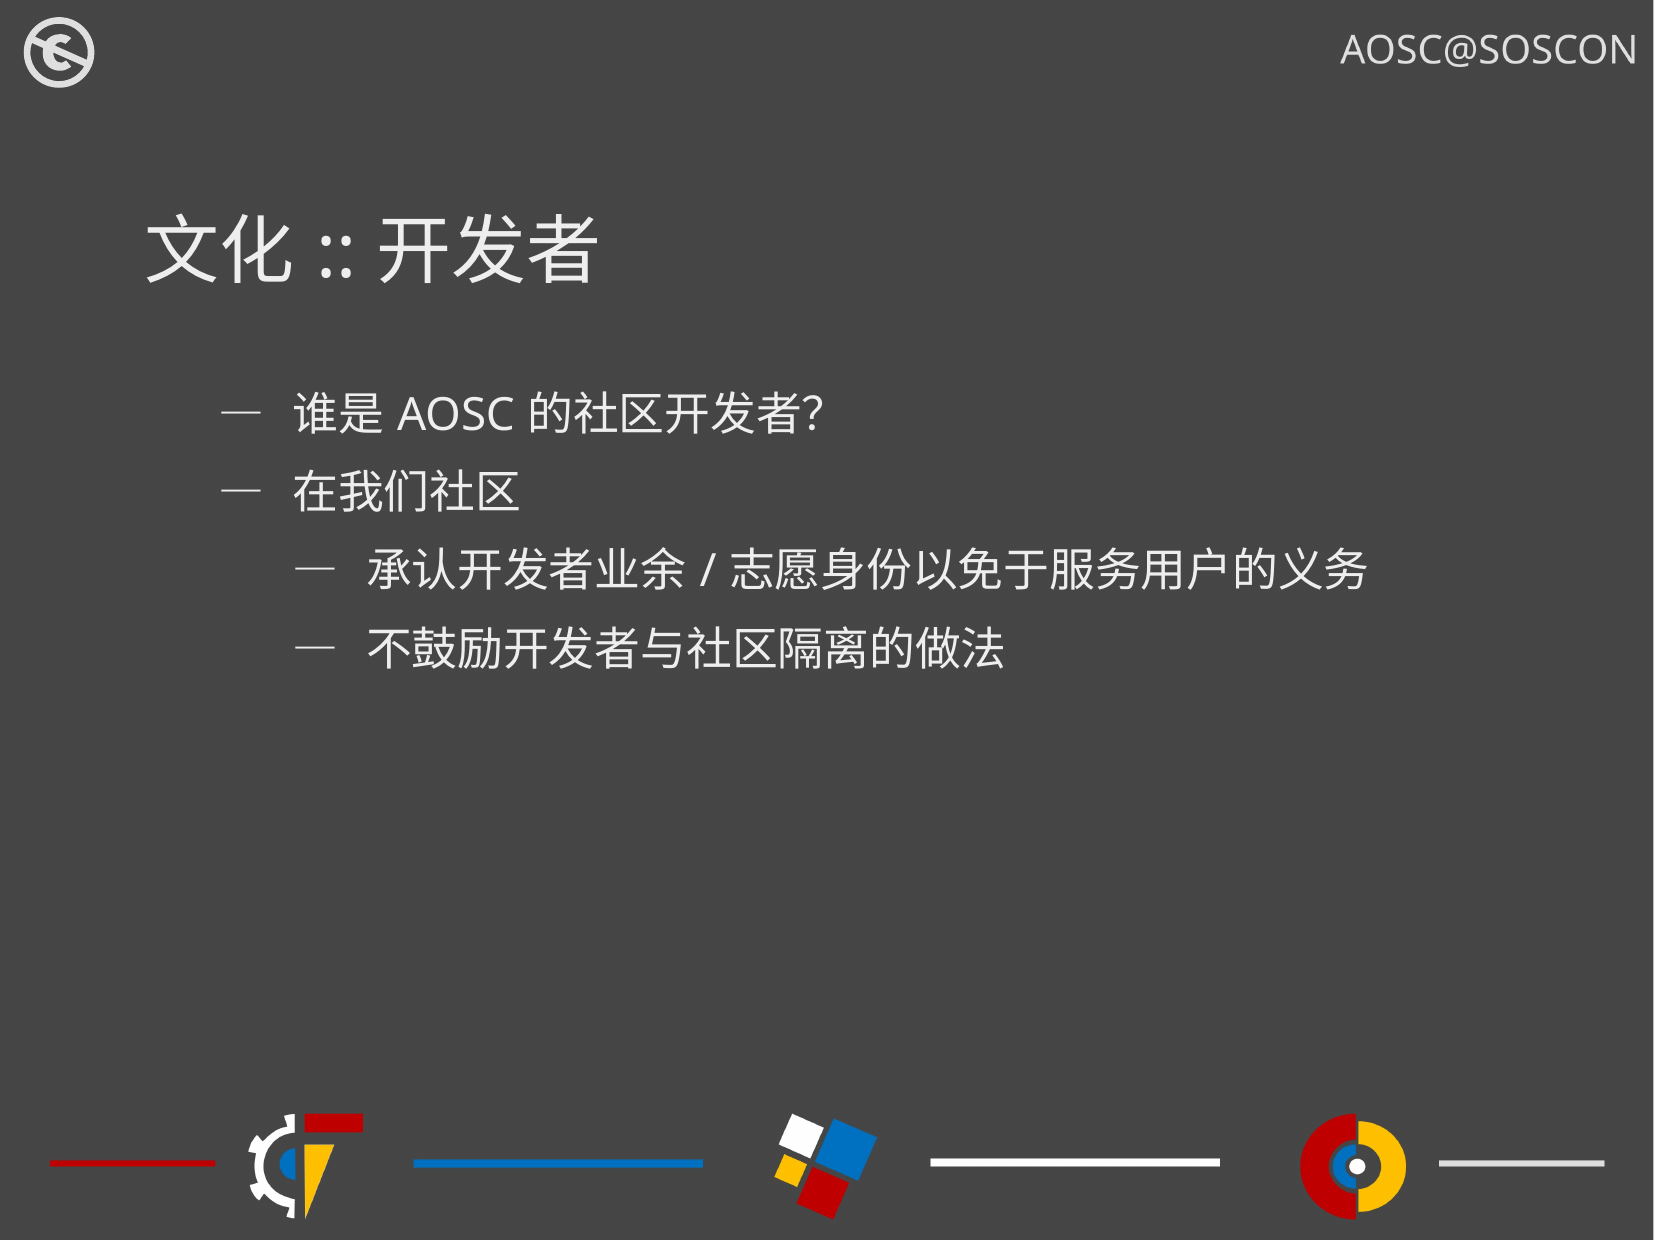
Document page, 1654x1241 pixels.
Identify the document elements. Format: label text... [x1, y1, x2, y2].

text_box 文化::开发者 — 谁是AOSC的社区开发者？ — 在我们社区 — 承认开发者业余/志愿身份以免于服务用户的义务 — 不鼓励开发者与社区隔离的做法 [129, 183, 1536, 1028]
picture [0, 0, 1654, 1240]
